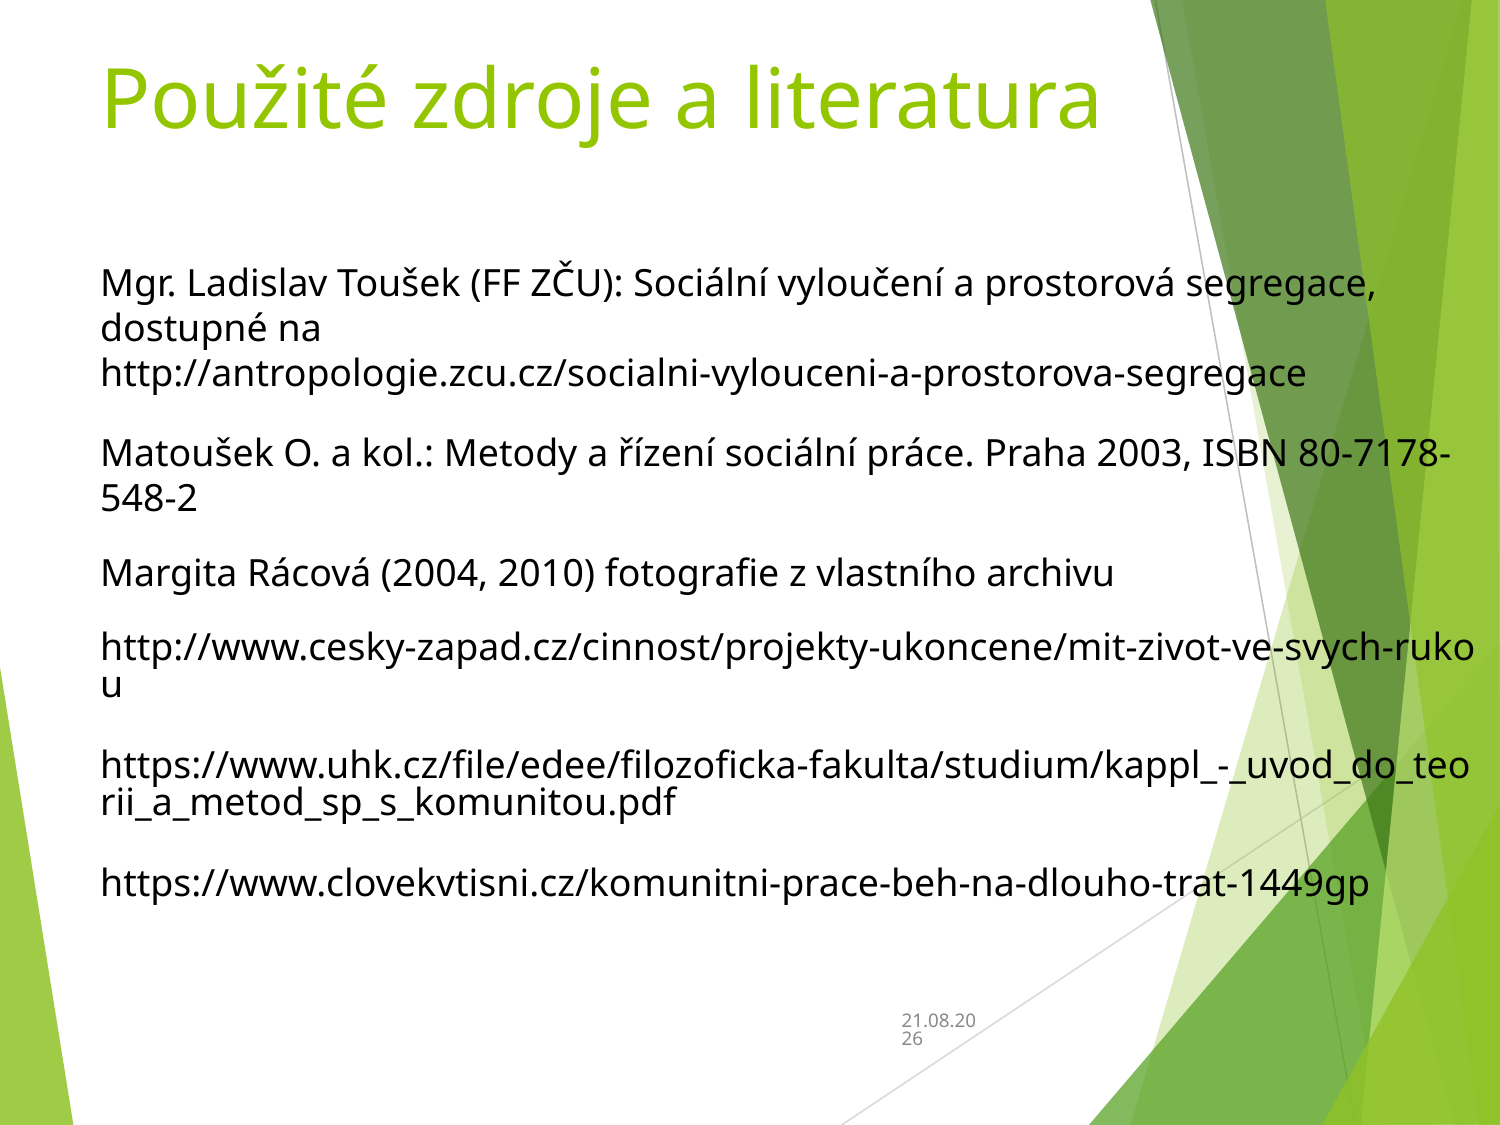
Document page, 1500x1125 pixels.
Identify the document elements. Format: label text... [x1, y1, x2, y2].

list Mgr. Ladislav Toušek (FF ZČU): Sociální vyloučení a prostorová segregace, dostupné na http://antropologie.zcu.cz/socialni-vylouceni-a-prostorova-segregace Matoušek O. a kol.: Metody a řízení sociální práce. Praha 2003, ISBN 80-7178-548-2 Margita Rácová (2004, 2010) fotografie z vlastního archivu http://www.cesky-zapad.cz/cinnost/projekty-ukoncene/mit-zivot-ve-svych-rukou https://www.uhk.cz/file/edee/filozoficka-fakulta/studium/kappl_-_uvod_do_teorii_a_metod_sp_s_komunitou.pdf https://www.clovekvtisni.cz/komunitni-prace-beh-na-dlouho-trat-1449gp [85, 161, 1500, 1022]
text_box 07.04.2021 [886, 1022, 999, 1051]
title Použité zdroje a literatura [85, 37, 1238, 161]
